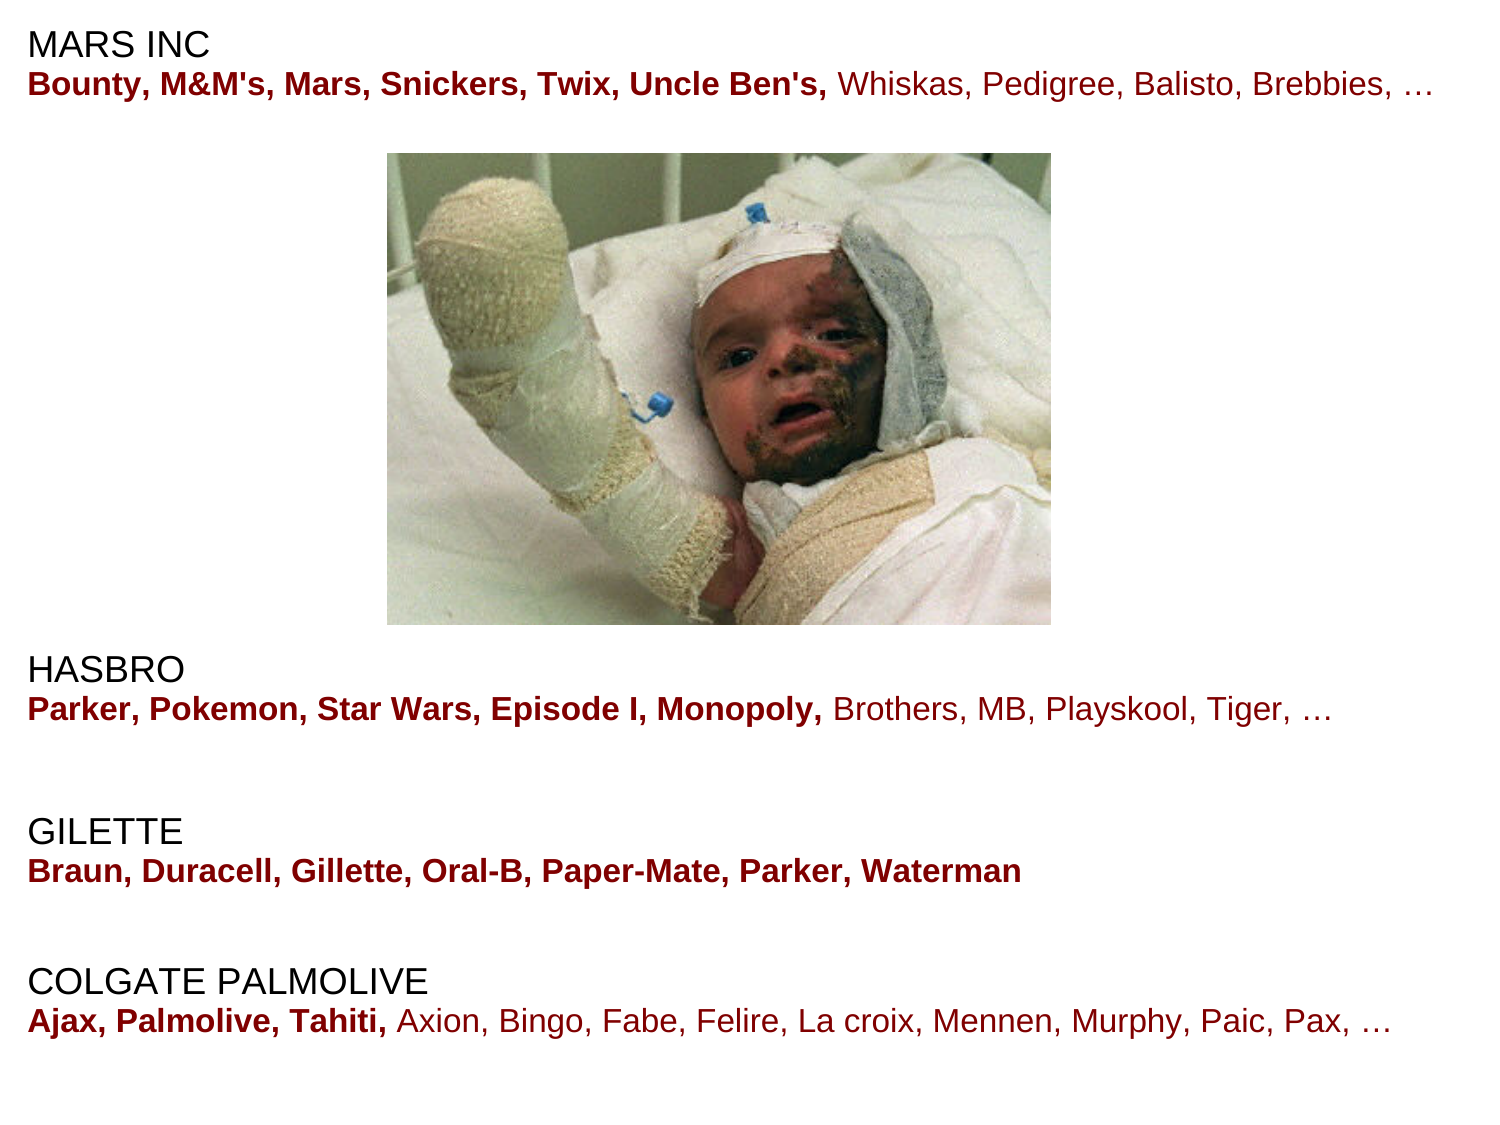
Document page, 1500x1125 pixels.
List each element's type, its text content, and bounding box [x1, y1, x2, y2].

text_box MARS INC Bounty, M&M's, Mars, Snickers, Twix, Uncle Ben's, Whiskas, Pedigree, Balisto, Brebbies, … [12, 15, 1500, 110]
picture [387, 153, 1051, 625]
text_box HASBRO Parker, Pokemon, Star Wars, Episode I, Monopoly, Brothers, MB, Playskool, Tiger, … [12, 640, 1488, 735]
text_box GILETTE Braun, Duracell, Gillette, Oral-B, Paper-Mate, Parker, Waterman [12, 802, 1100, 898]
text_box COLGATE PALMOLIVE Ajax, Palmolive, Tahiti, Axion, Bingo, Fabe, Felire, La croix, Mennen, Murphy, Paic, Pax, … [12, 952, 1426, 1048]
